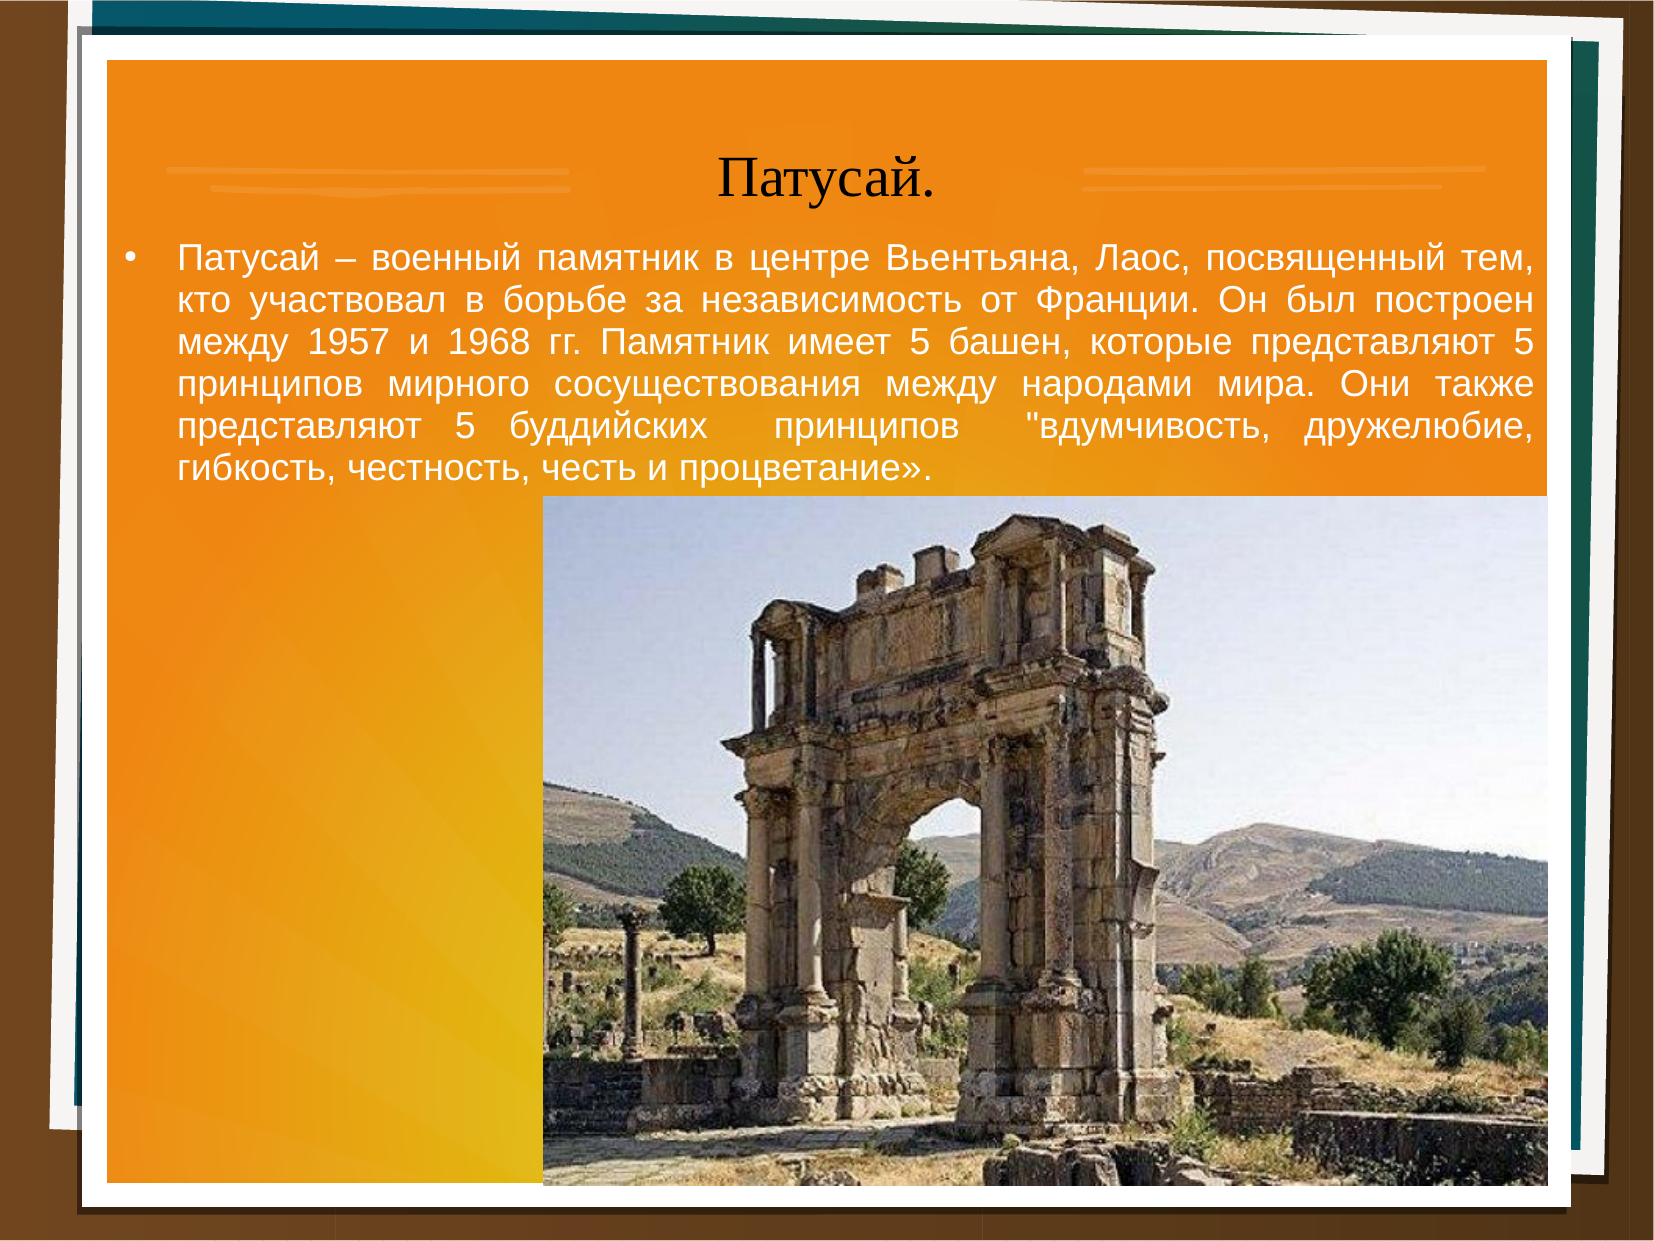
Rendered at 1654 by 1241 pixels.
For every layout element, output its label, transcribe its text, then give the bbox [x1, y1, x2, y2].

list Патусай – военный памятник в центре Вьентьяна, Лаос, посвященный тем, кто участвовал в борьбе за независимость от Франции. Он был построен между 1957 и 1968 гг. Памятник имеет 5 башен, которые представляют 5 принципов мирного сосуществования между народами мира. Они также представляют 5 буддийских принципов "вдумчивость, дружелюбие, гибкость, честность, честь и процветание». [106, 236, 1536, 497]
title Патусай. [566, 78, 1087, 236]
picture [543, 496, 1548, 1186]
